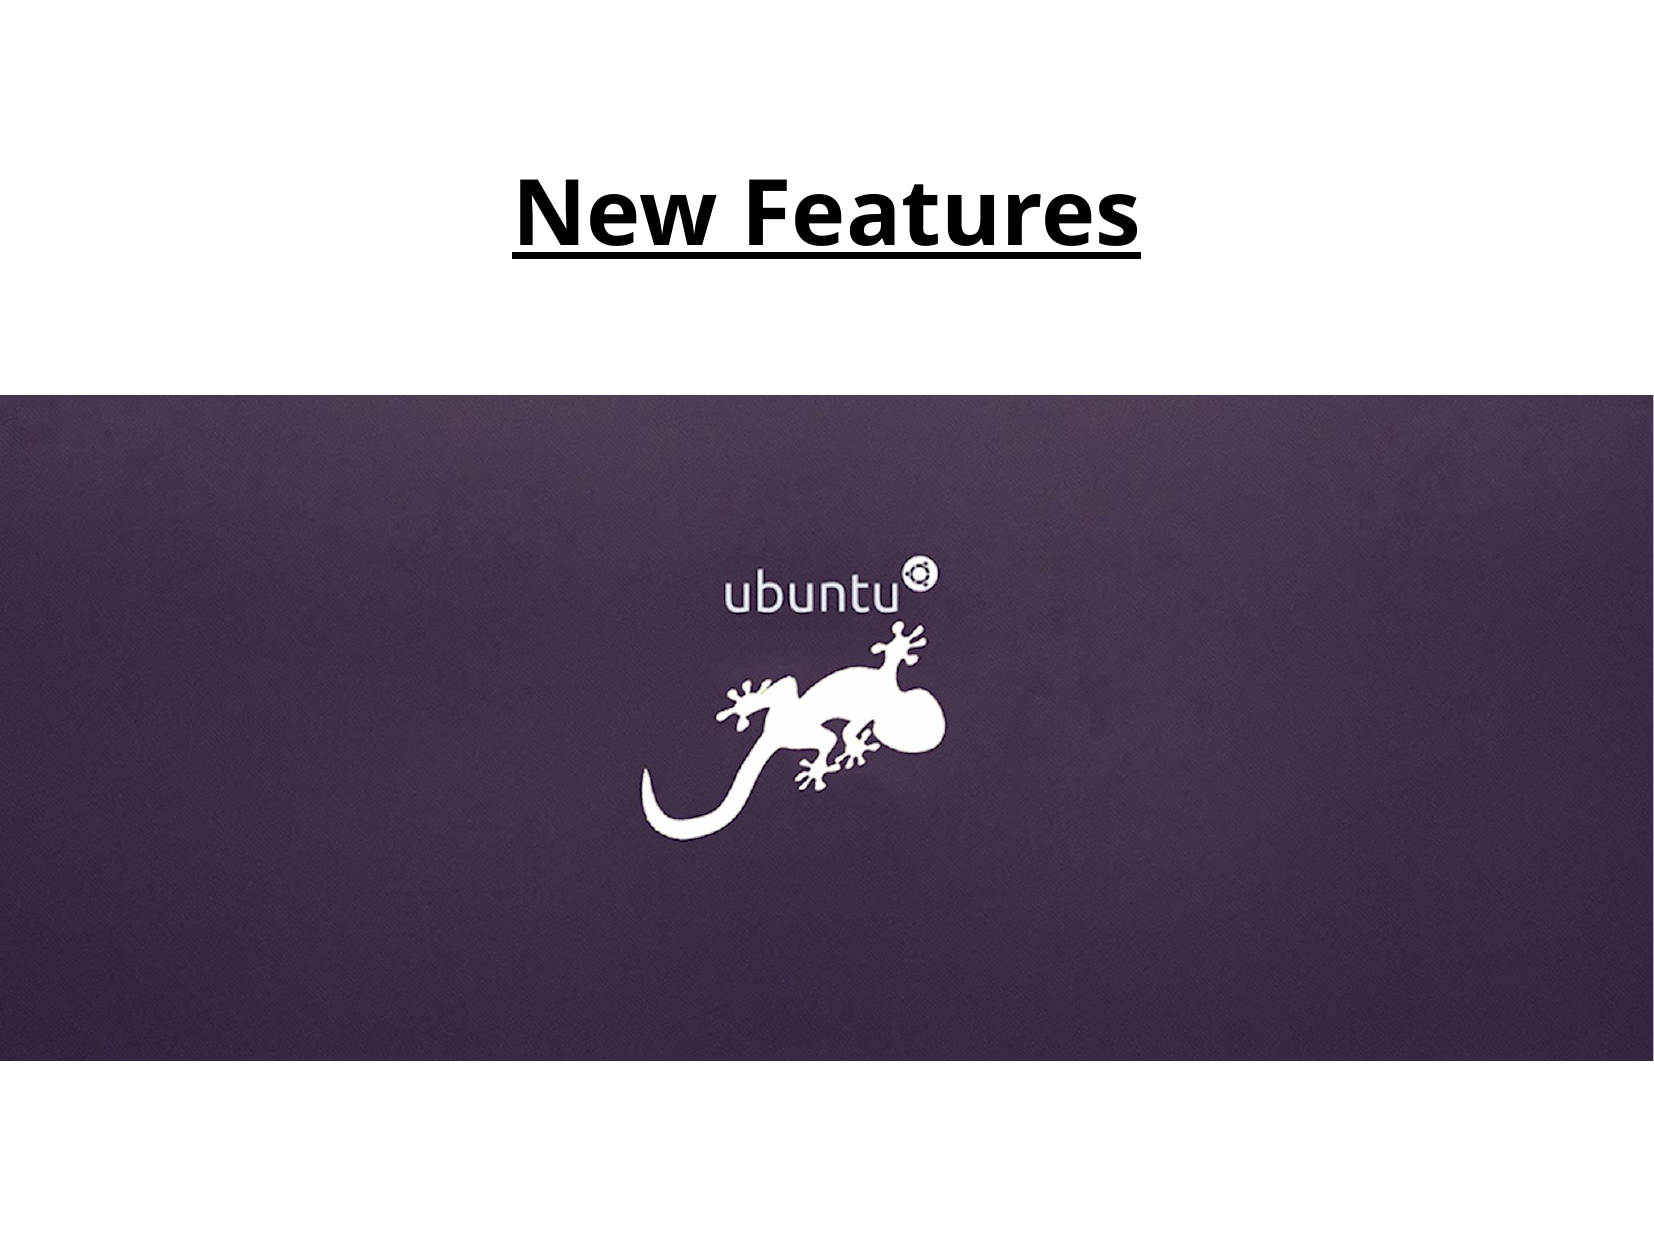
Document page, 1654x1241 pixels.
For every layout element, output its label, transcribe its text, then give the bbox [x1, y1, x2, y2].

title New Features [82, 106, 1571, 314]
picture [0, 395, 1654, 1061]
